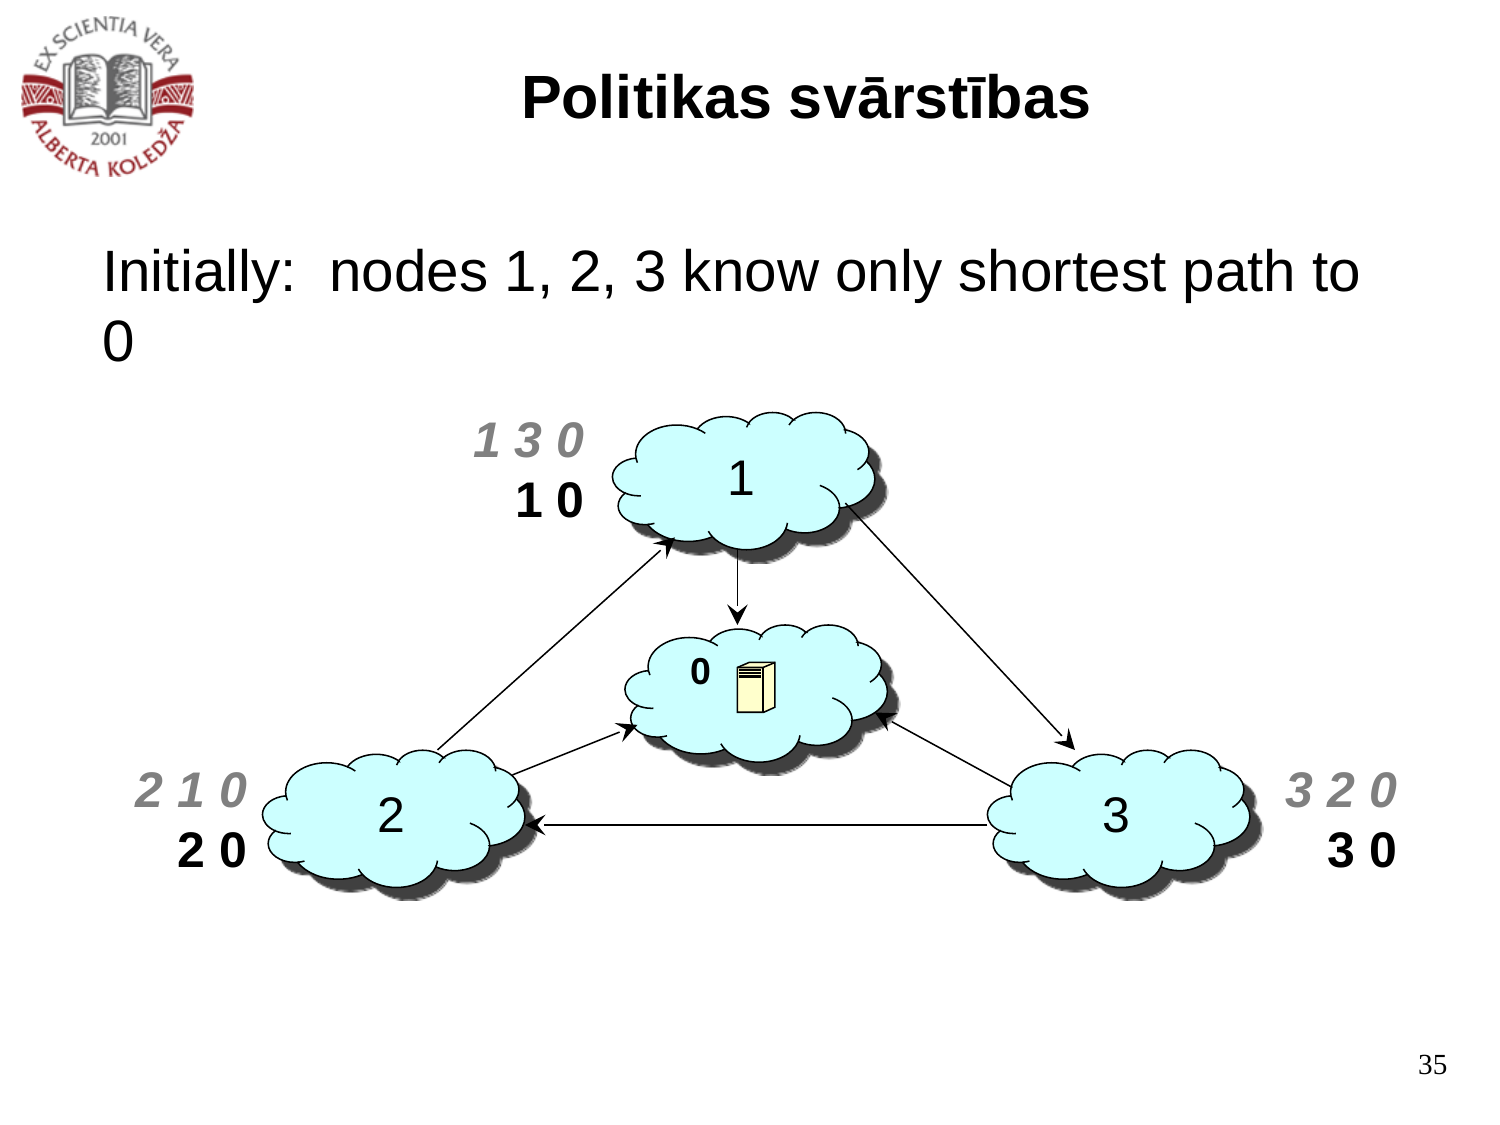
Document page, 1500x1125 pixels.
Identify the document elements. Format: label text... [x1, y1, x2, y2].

text_box 2 [362, 774, 421, 851]
text_box 1 3 0 1 0 [458, 399, 600, 536]
picture [21, 16, 194, 177]
text_box Initially: nodes 1, 2, 3 know only shortest path to 0 [87, 224, 1426, 487]
text_box 0 [675, 639, 726, 701]
title Politikas svārstības [187, 44, 1425, 150]
text_box 1 [712, 437, 771, 513]
text_box [262, 750, 525, 888]
text_box 3 [1087, 774, 1146, 851]
text_box <skaitlis> [1312, 1037, 1463, 1101]
text_box [624, 624, 888, 763]
text_box 2 1 0 2 0 [120, 749, 262, 886]
text_box 3 2 0 3 0 [1270, 749, 1412, 886]
text_box [987, 750, 1250, 888]
text_box [612, 412, 875, 550]
